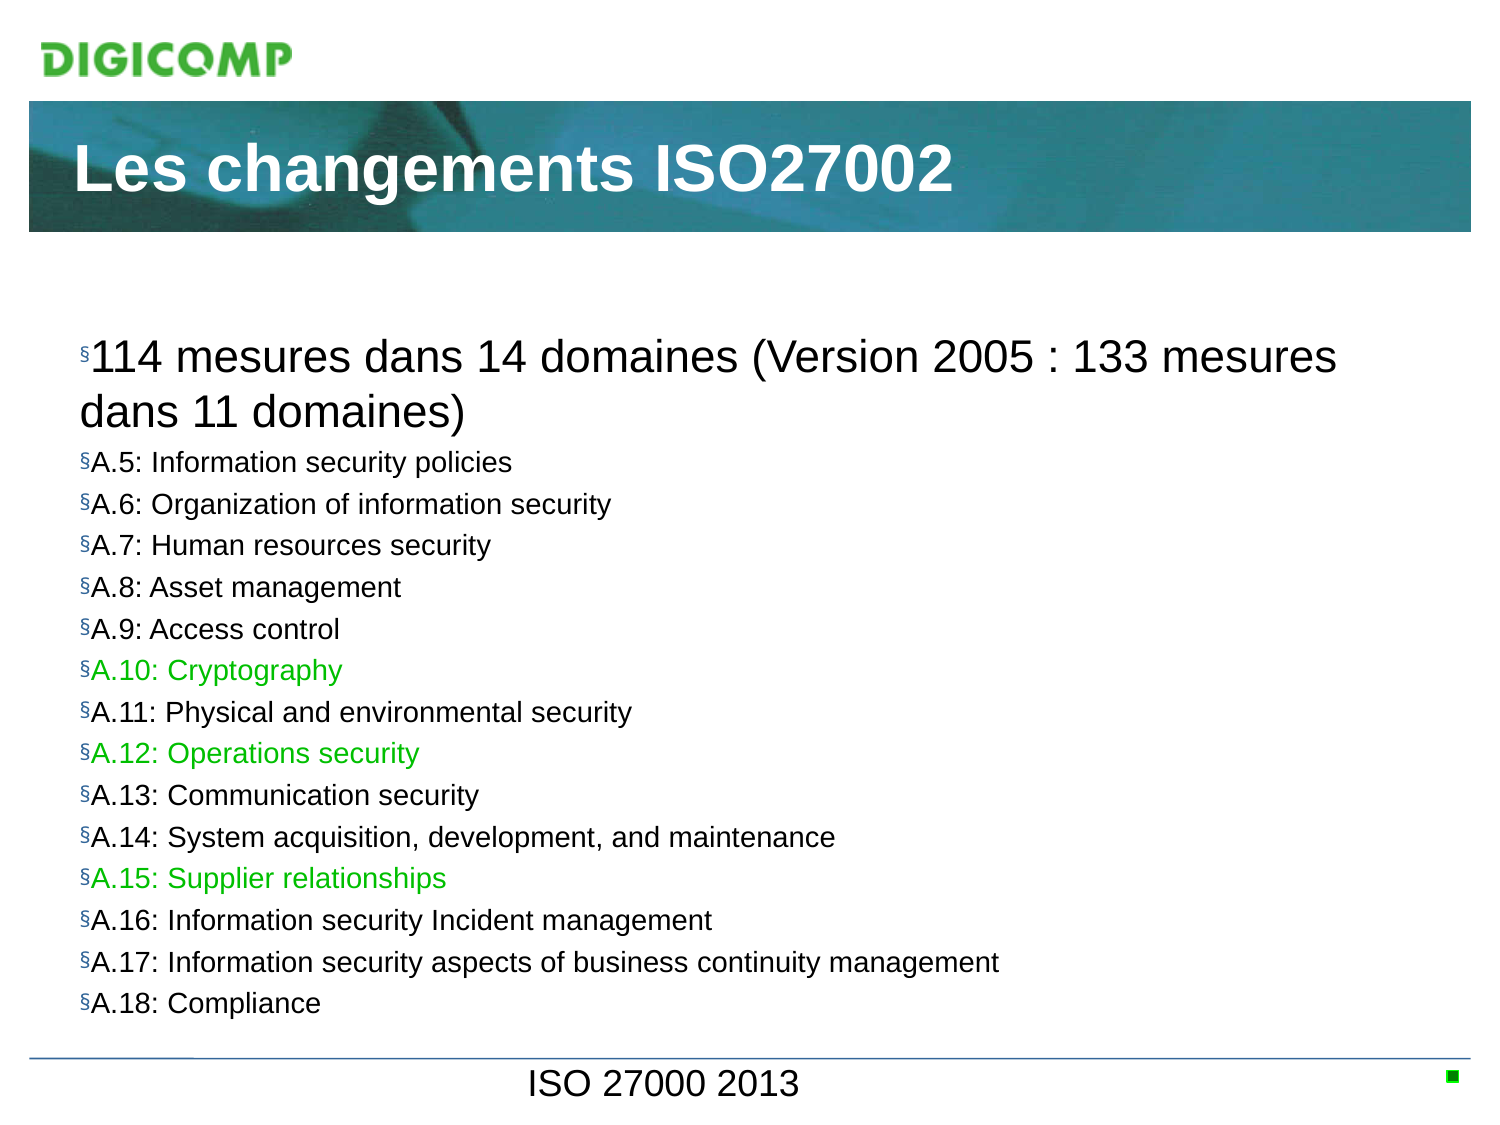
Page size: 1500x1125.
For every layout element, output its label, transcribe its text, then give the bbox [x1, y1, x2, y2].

title Les changements ISO27002 [58, 117, 1429, 212]
list 114 mesures dans 14 domaines (Version 2005 : 133 mesures dans 11 domaines) A.5: Information security policies A.6: Organization of information security A.7: Human resources security A.8: Asset management A.9: Access control A.10: Cryptography A.11: Physical and environmental security A.12: Operations security A.13: Communication security A.14: System acquisition, development, and maintenance A.15: Supplier relationships A.16: Information security Incident management A.17: Information security aspects of business continuity management A.18: Compliance [64, 255, 1424, 1035]
text_box [1446, 1070, 1459, 1083]
text_box ISO 27000 2013 [512, 1051, 988, 1118]
